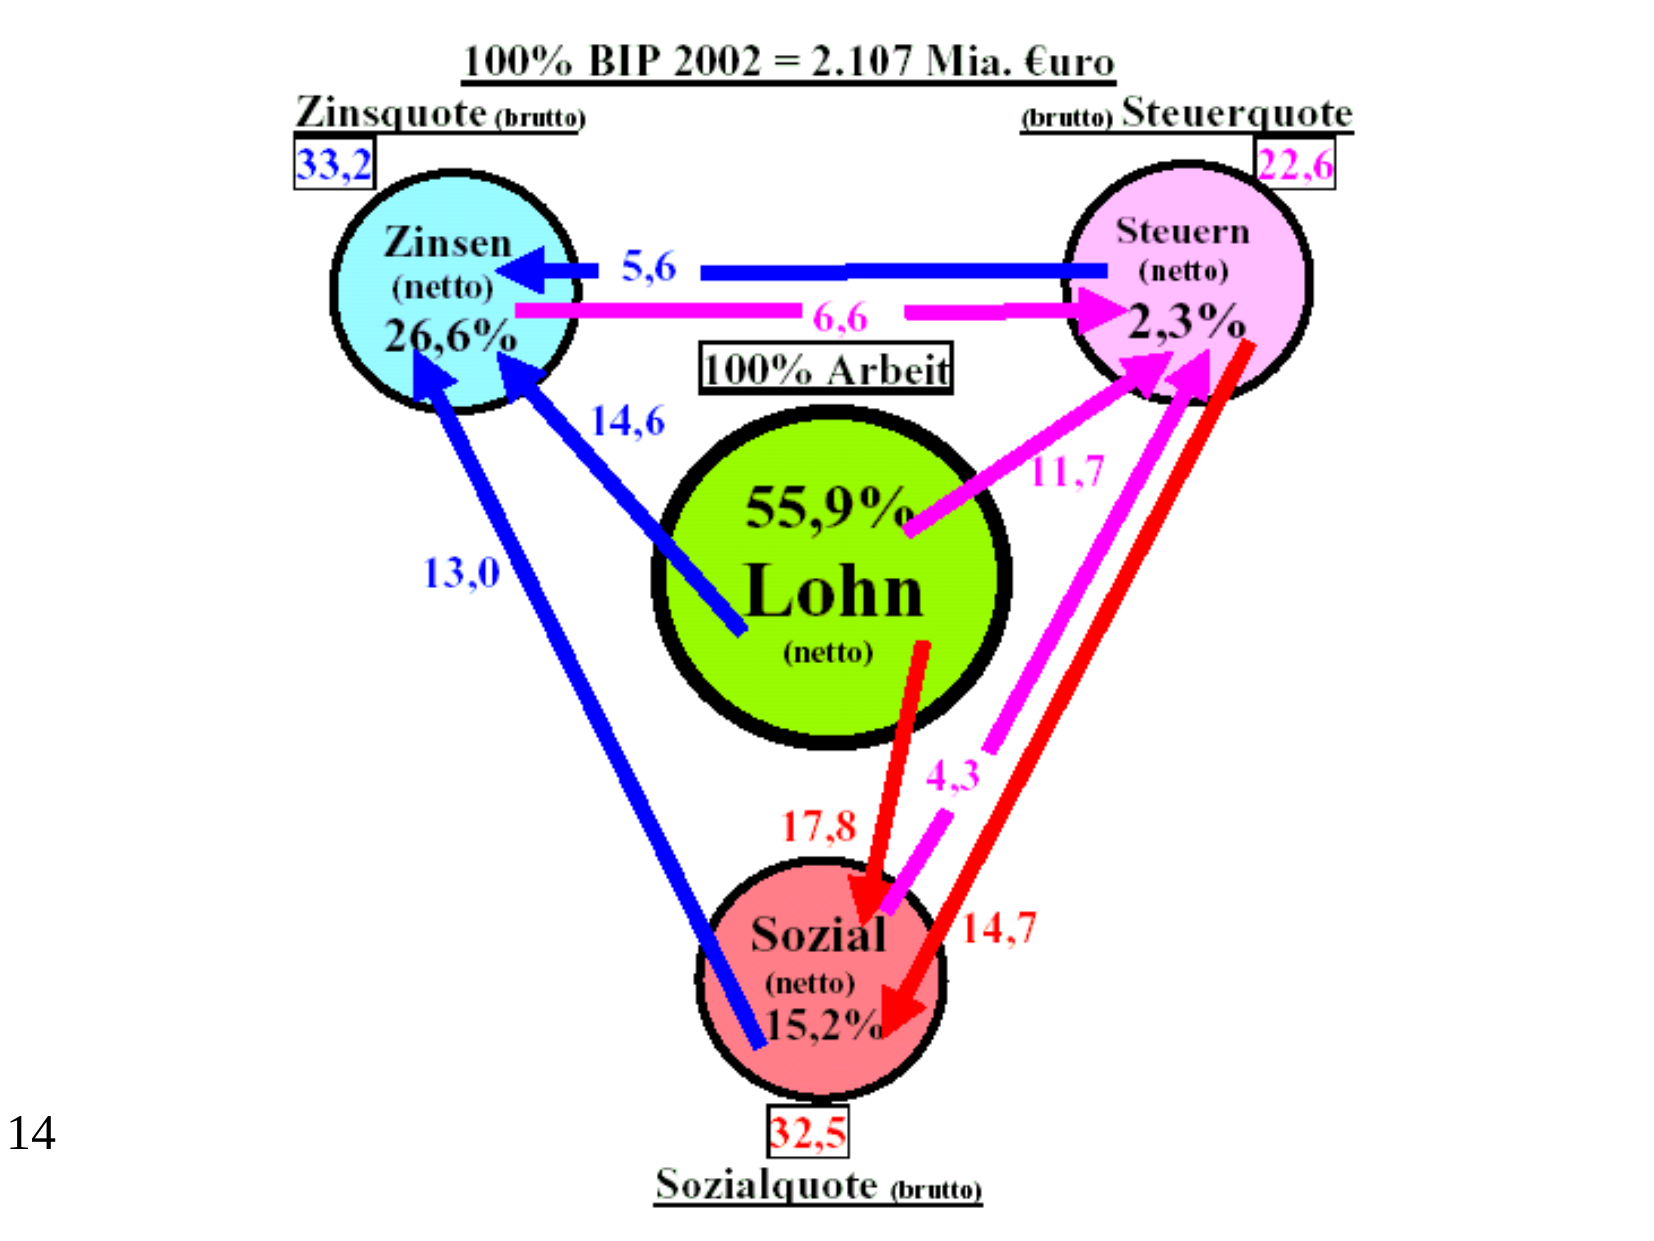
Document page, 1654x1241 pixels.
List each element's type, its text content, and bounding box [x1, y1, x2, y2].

picture [269, 21, 1380, 1230]
text_box <Nummer> [6, 1104, 242, 1166]
